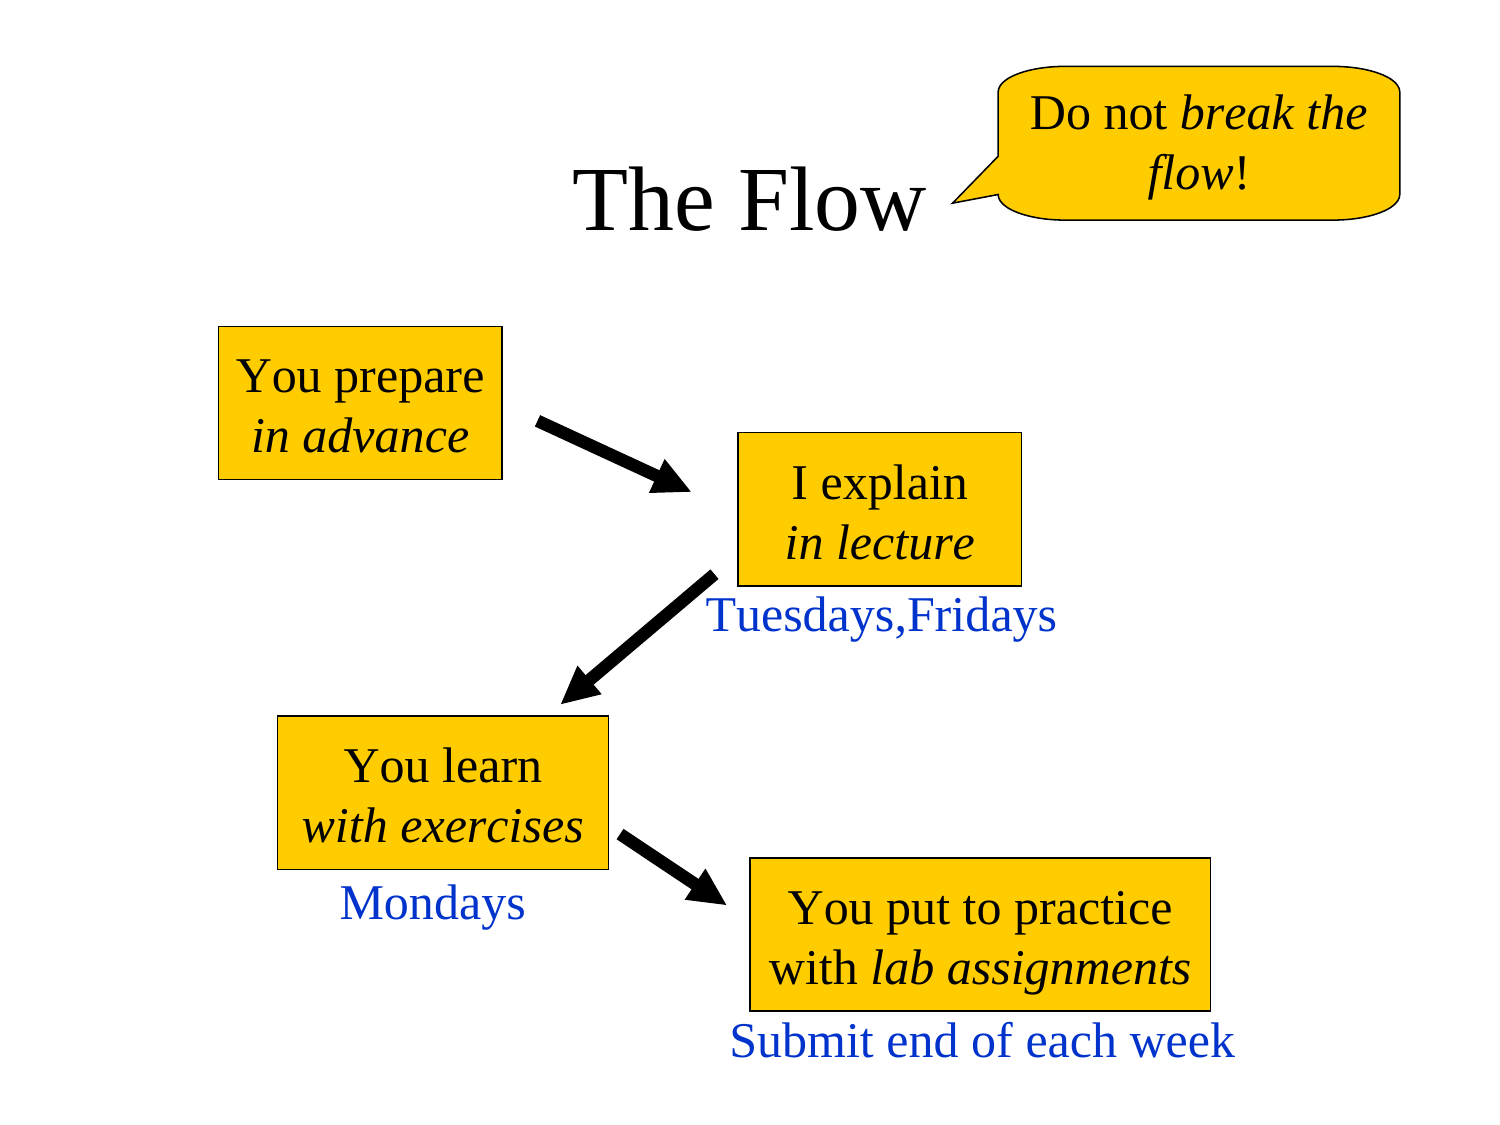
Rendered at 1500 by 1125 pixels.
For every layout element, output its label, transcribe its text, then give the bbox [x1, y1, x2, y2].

text_box Submit end of each week [714, 999, 1270, 1075]
text_box Tuesdays,Fridays [690, 574, 1081, 650]
text_box You prepare in advance [218, 326, 502, 480]
title The Flow [112, 99, 1388, 288]
text_box Do not break the flow! [952, 66, 1400, 221]
text_box Mondays [324, 862, 751, 938]
text_box You put to practice with lab assignments [749, 857, 1211, 999]
text_box You learn with exercises [277, 716, 609, 870]
text_box I explain in lecture [738, 432, 1022, 574]
